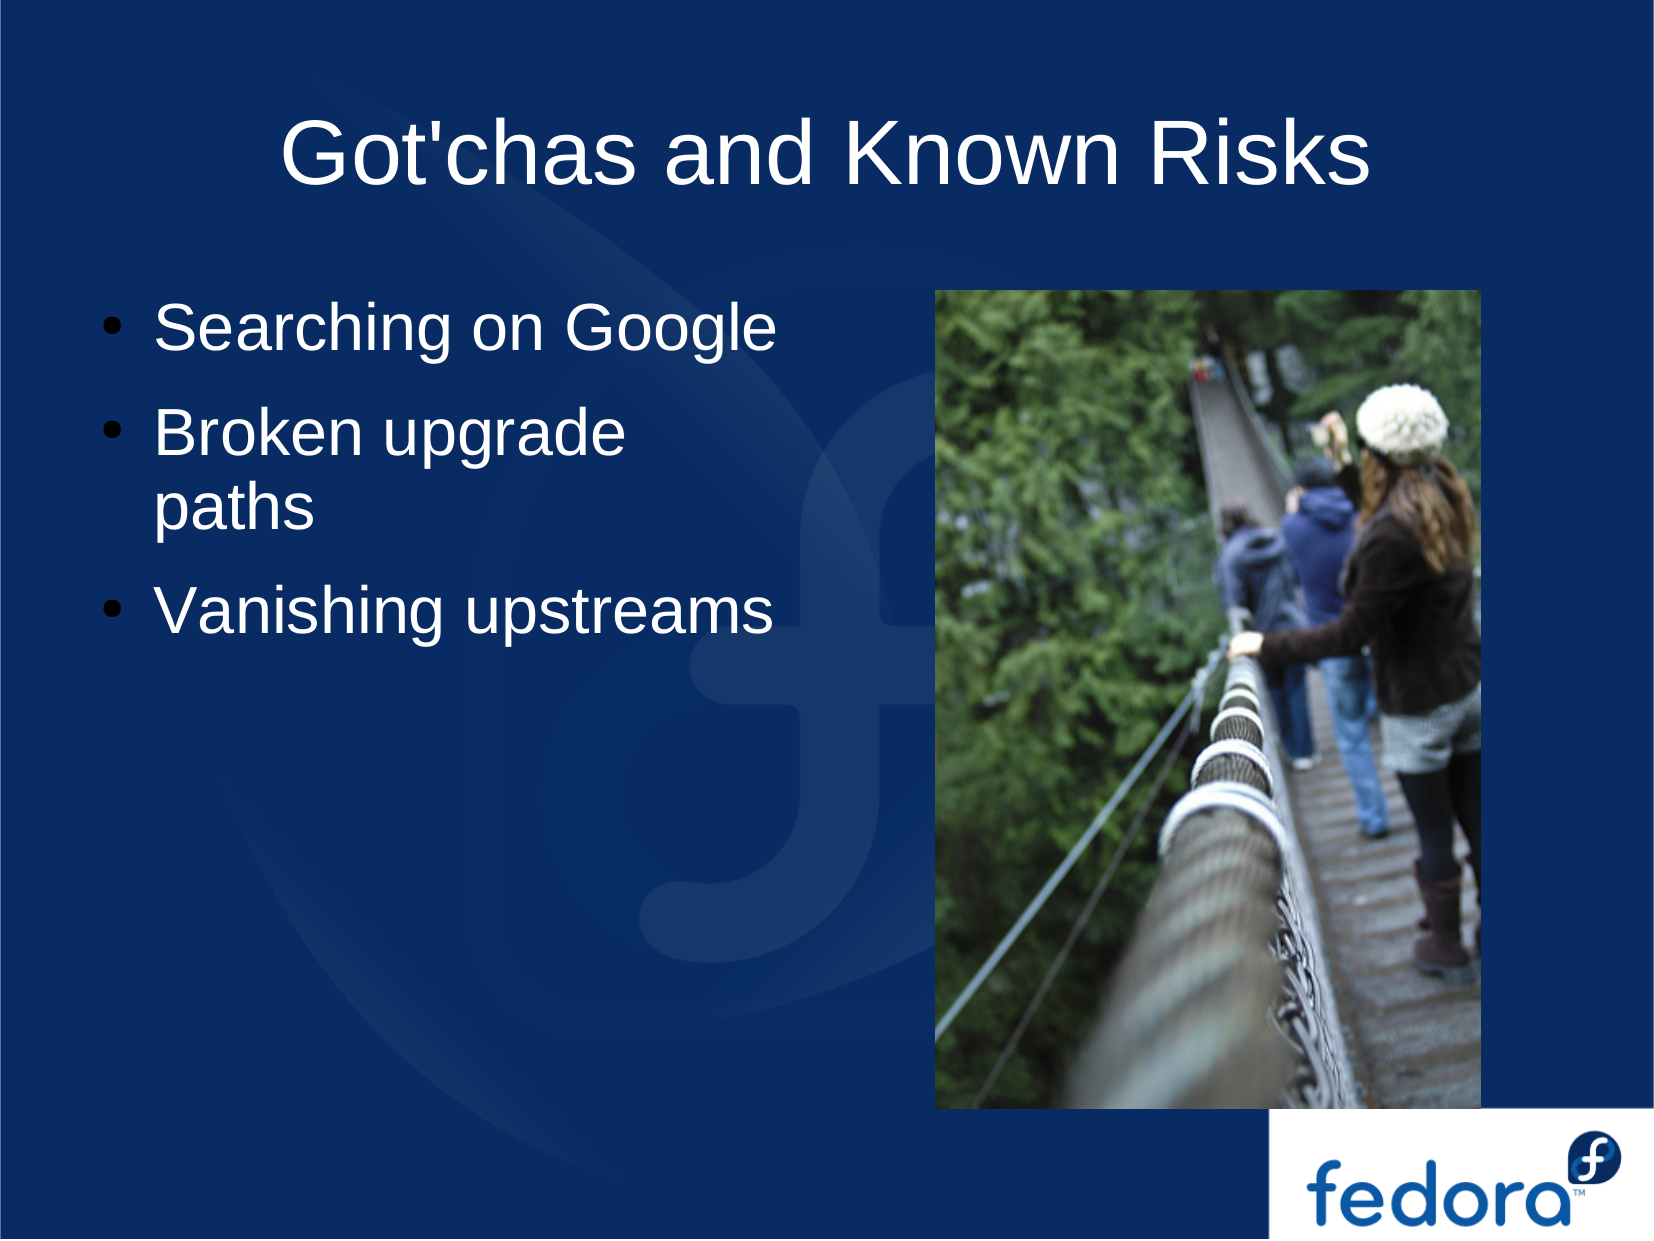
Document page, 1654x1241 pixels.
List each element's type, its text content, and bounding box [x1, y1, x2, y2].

list Searching on Google Broken upgrade paths Vanishing upstreams [82, 290, 809, 1109]
title Got'chas and Known Risks [82, 49, 1571, 257]
picture [0, 0, 1654, 1239]
